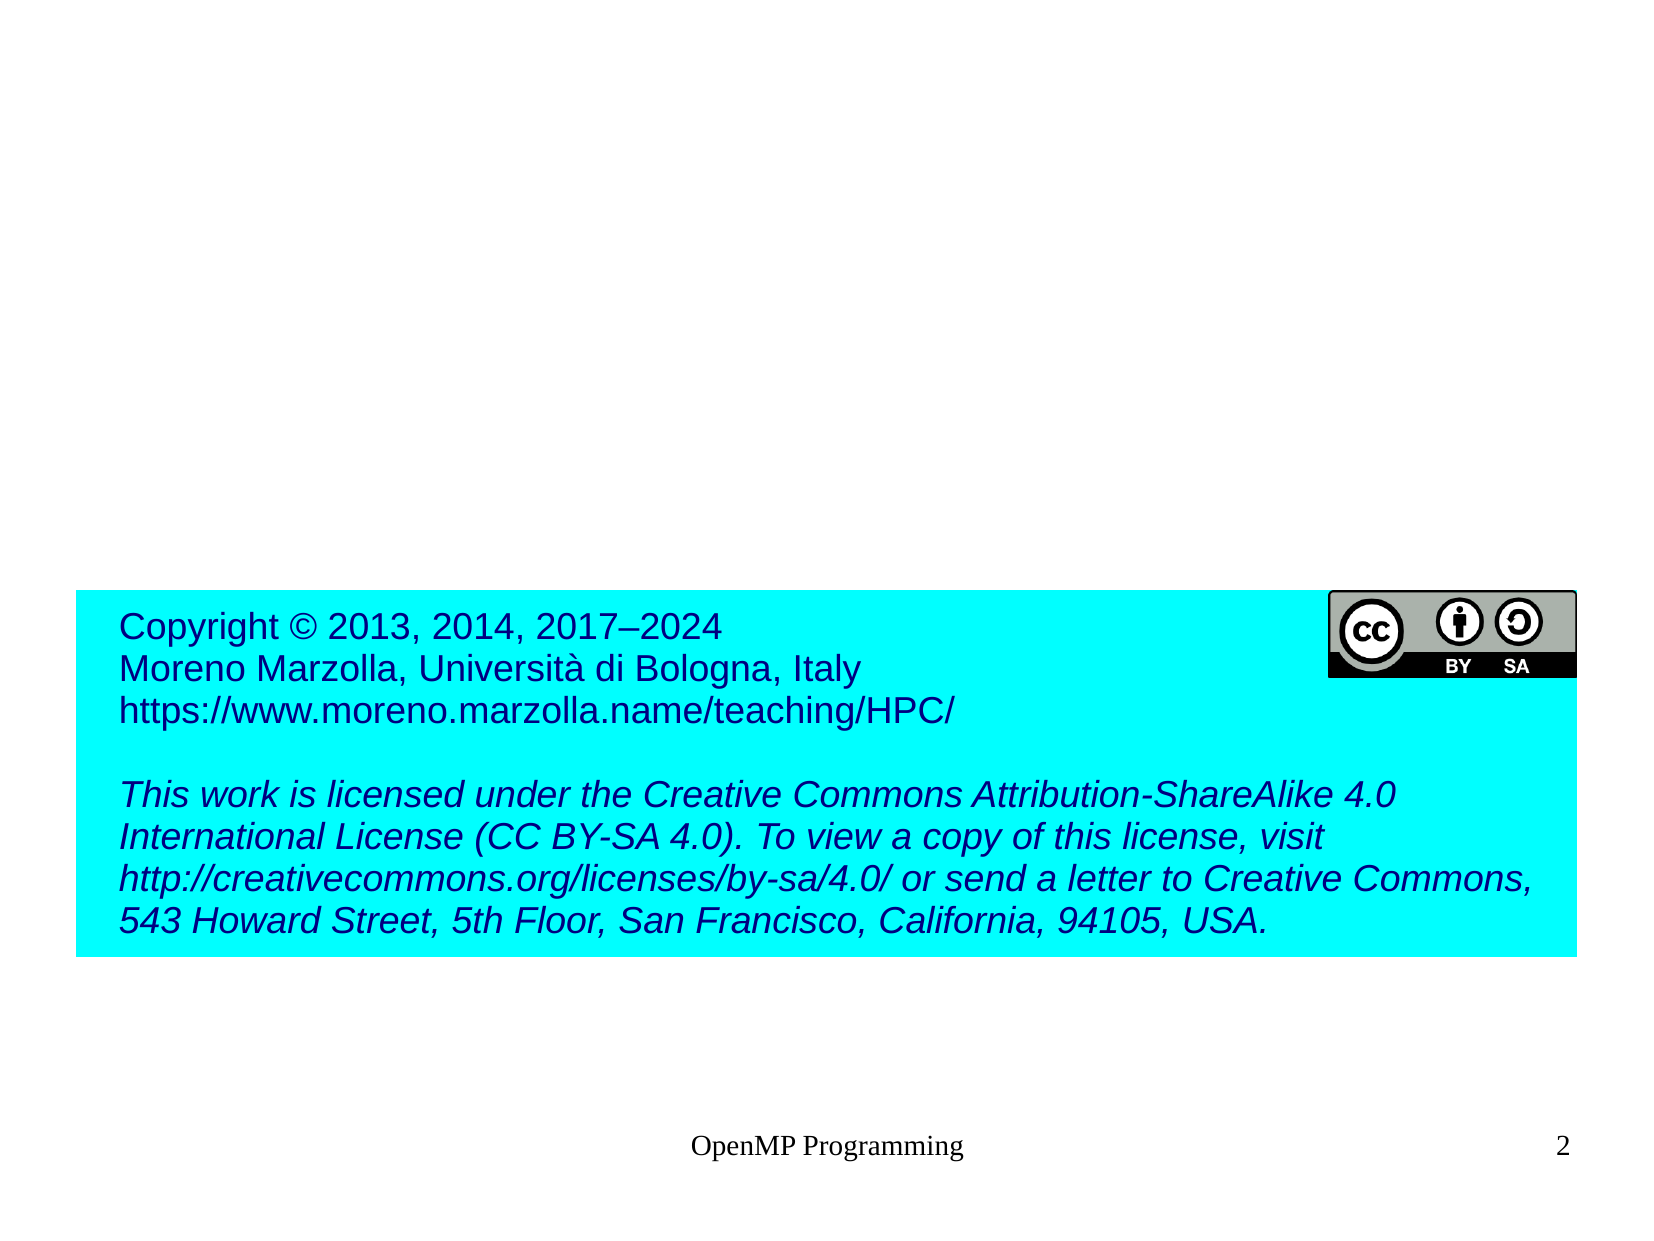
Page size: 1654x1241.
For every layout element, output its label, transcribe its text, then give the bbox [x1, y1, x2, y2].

picture [1328, 590, 1577, 678]
text_box Copyright © 2013, 2014, 2017–2024 Moreno Marzolla, Università di Bologna, Italy https://www.moreno.marzolla.name/teaching/HPC/ This work is licensed under the Creative Commons Attribution-ShareAlike 4.0 International License (CC BY-SA 4.0). To view a copy of this license, visit http://creativecommons.org/licenses/by-sa/4.0/ or send a letter to Creative Commons, 543 Howard Street, 5th Floor, San Francisco, California, 94105, USA. [76, 590, 1577, 957]
